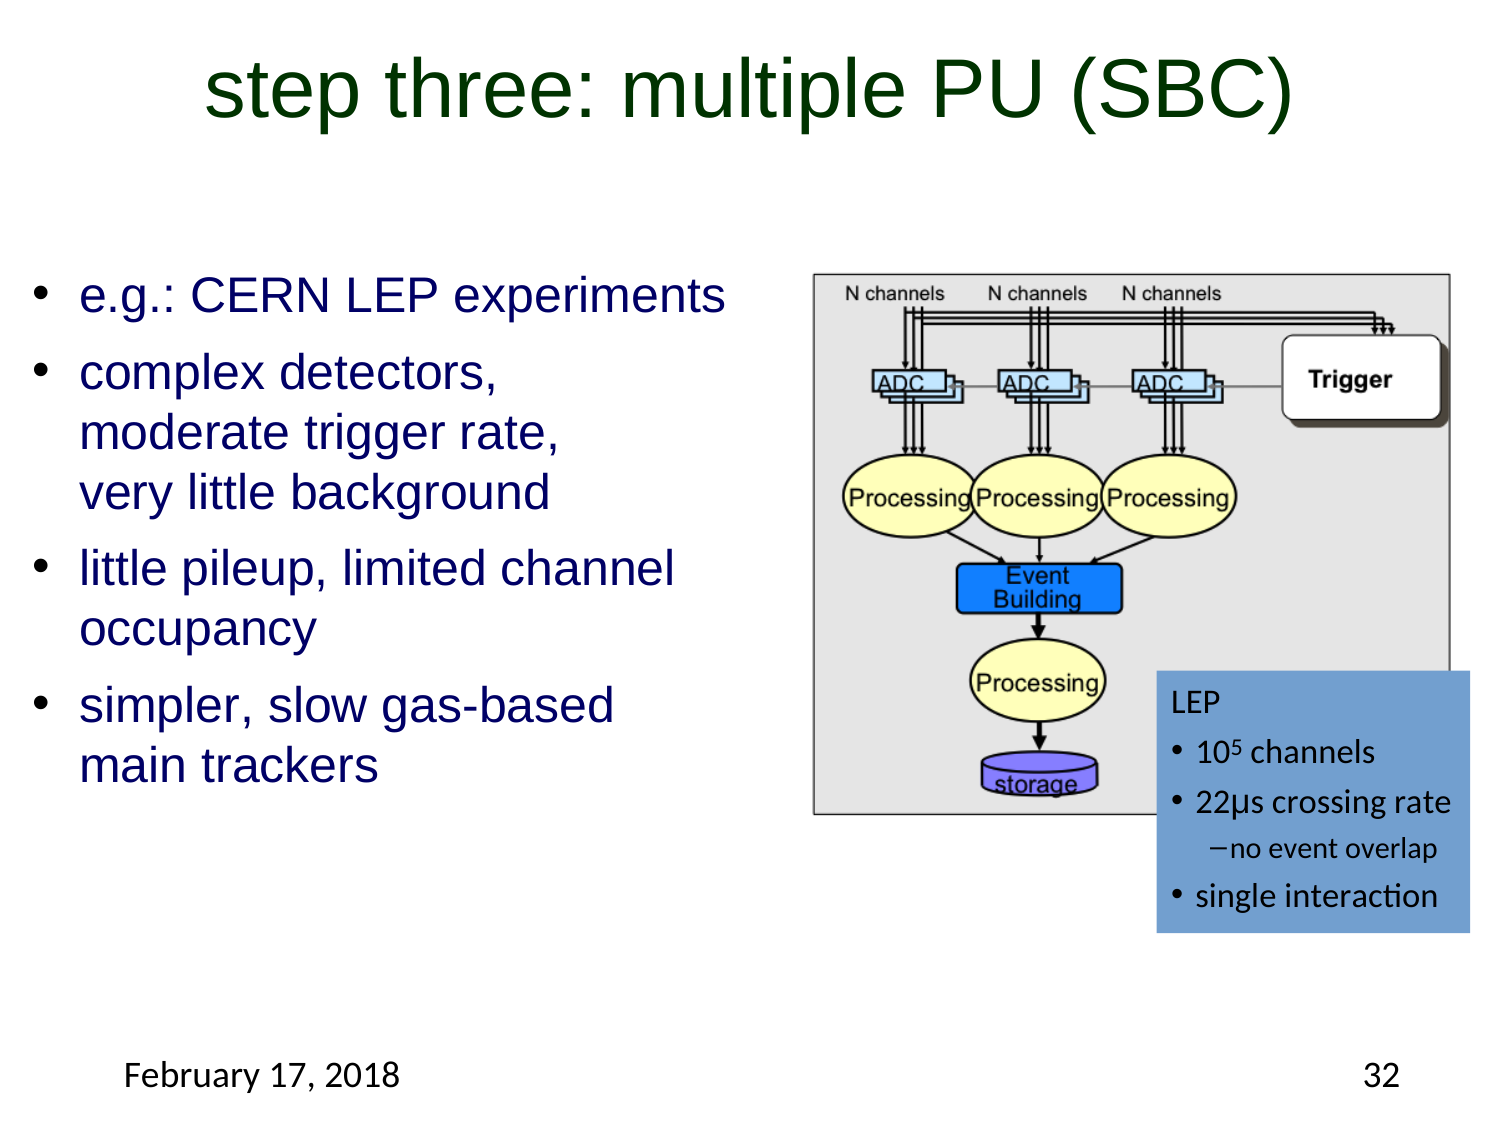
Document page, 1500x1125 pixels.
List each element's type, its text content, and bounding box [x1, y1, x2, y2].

list LEP 105 channels 22μs crossing rate no event overlap single interaction [1156, 670, 1471, 934]
list e.g.: CERN LEP experiments complex detectors, moderate trigger rate, very little background little pileup, limited channel occupancy simpler, slow gas-based main trackers [17, 254, 744, 954]
picture [810, 269, 1452, 819]
title step three: multiple PU (SBC) [6, 0, 1495, 169]
